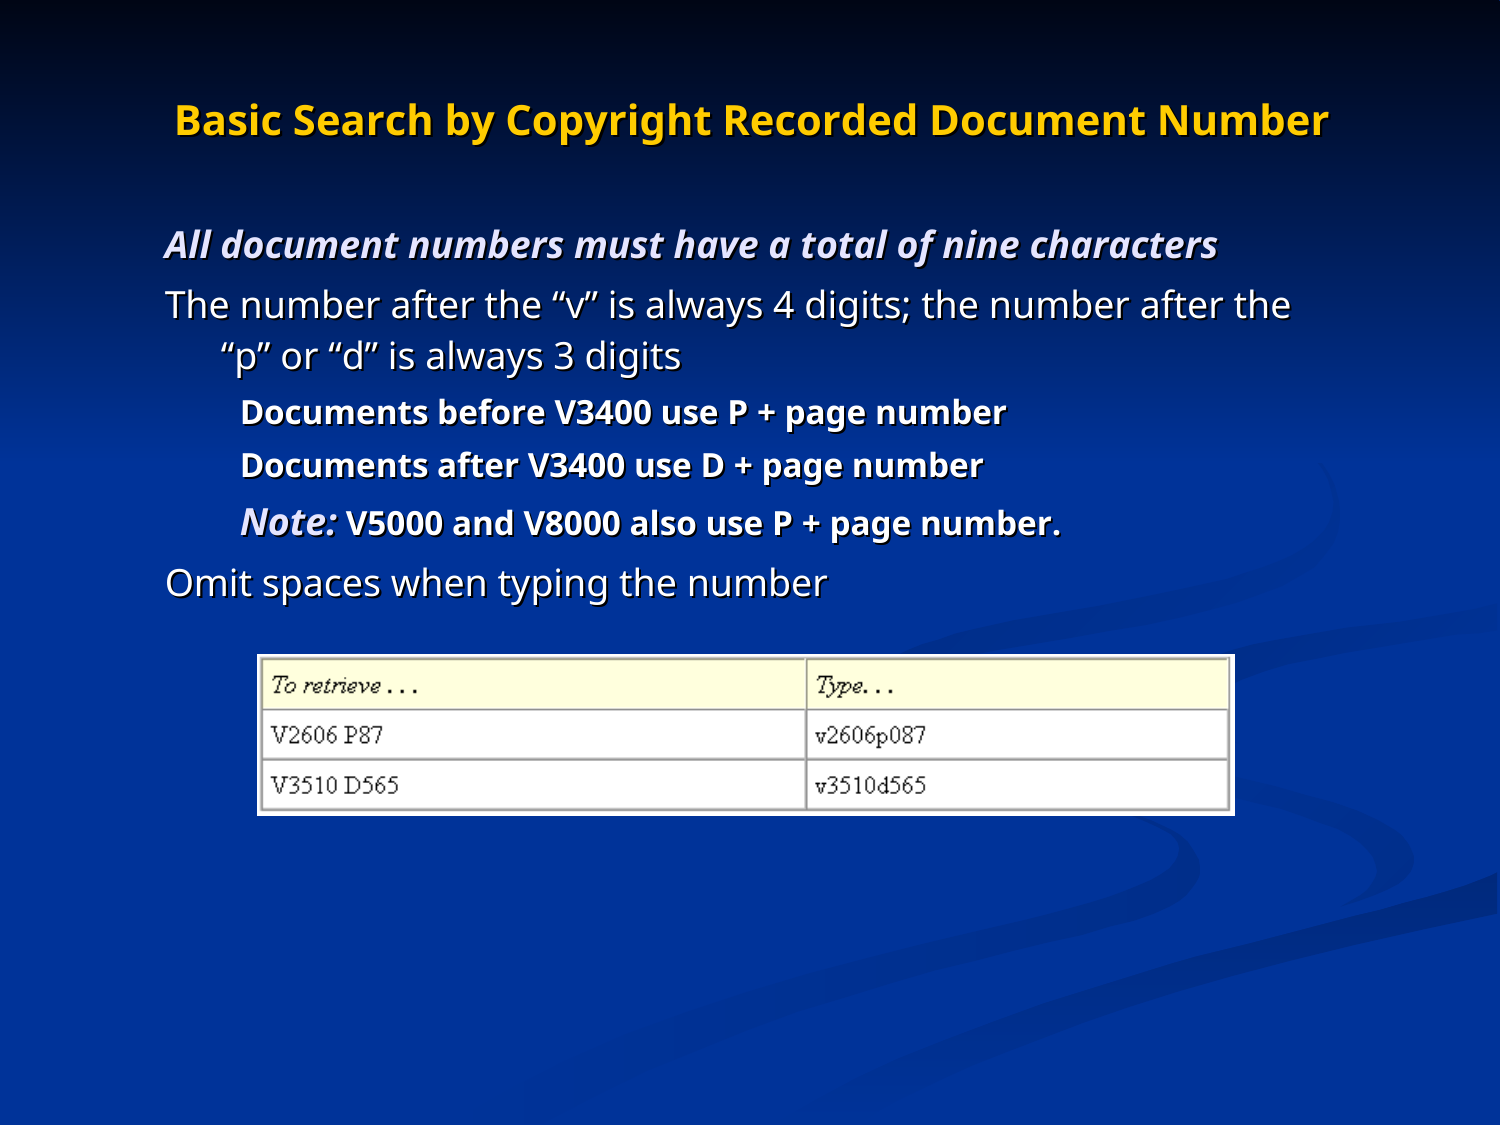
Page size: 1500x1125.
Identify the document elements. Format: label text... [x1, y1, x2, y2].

chart [257, 654, 1235, 816]
title Basic Search by Copyright Recorded Document Number [77, 86, 1428, 152]
list All document numbers must have a total of nine characters The number after the “v” is always 4 digits; the number after the “p” or “d” is always 3 digits Documents before V3400 use P + page number Documents after V3400 use D + page number Note: V5000 and V8000 also use P + page number. Omit spaces when typing the number [149, 210, 1330, 620]
